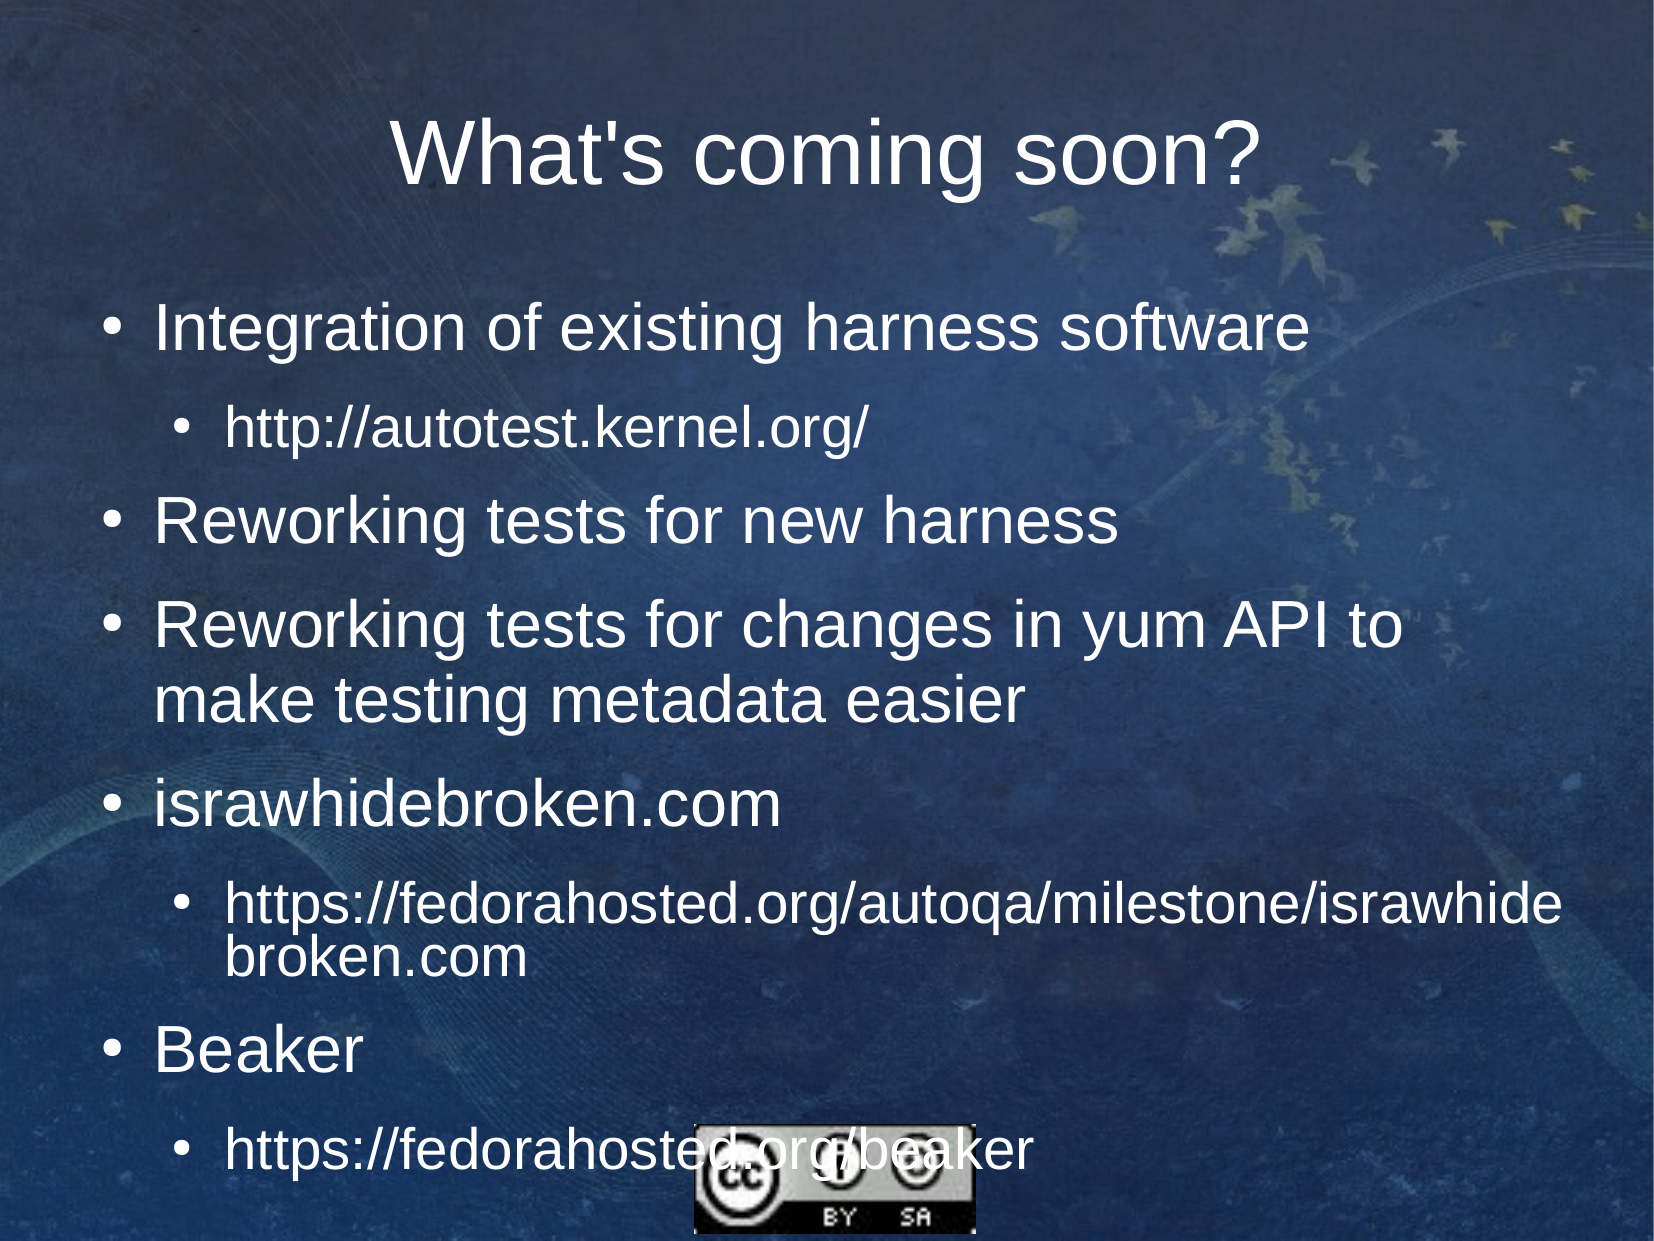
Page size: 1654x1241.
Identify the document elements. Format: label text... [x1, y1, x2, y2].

title What's coming soon? [82, 56, 1571, 250]
picture [0, 0, 1654, 1241]
list Integration of existing harness software http://autotest.kernel.org/ Reworking tests for new harness Reworking tests for changes in yum API to make testing metadata easier israwhidebroken.com https://fedorahosted.org/autoqa/milestone/israwhidebroken.com Beaker https://fedorahosted.org/beaker [82, 290, 1571, 1129]
